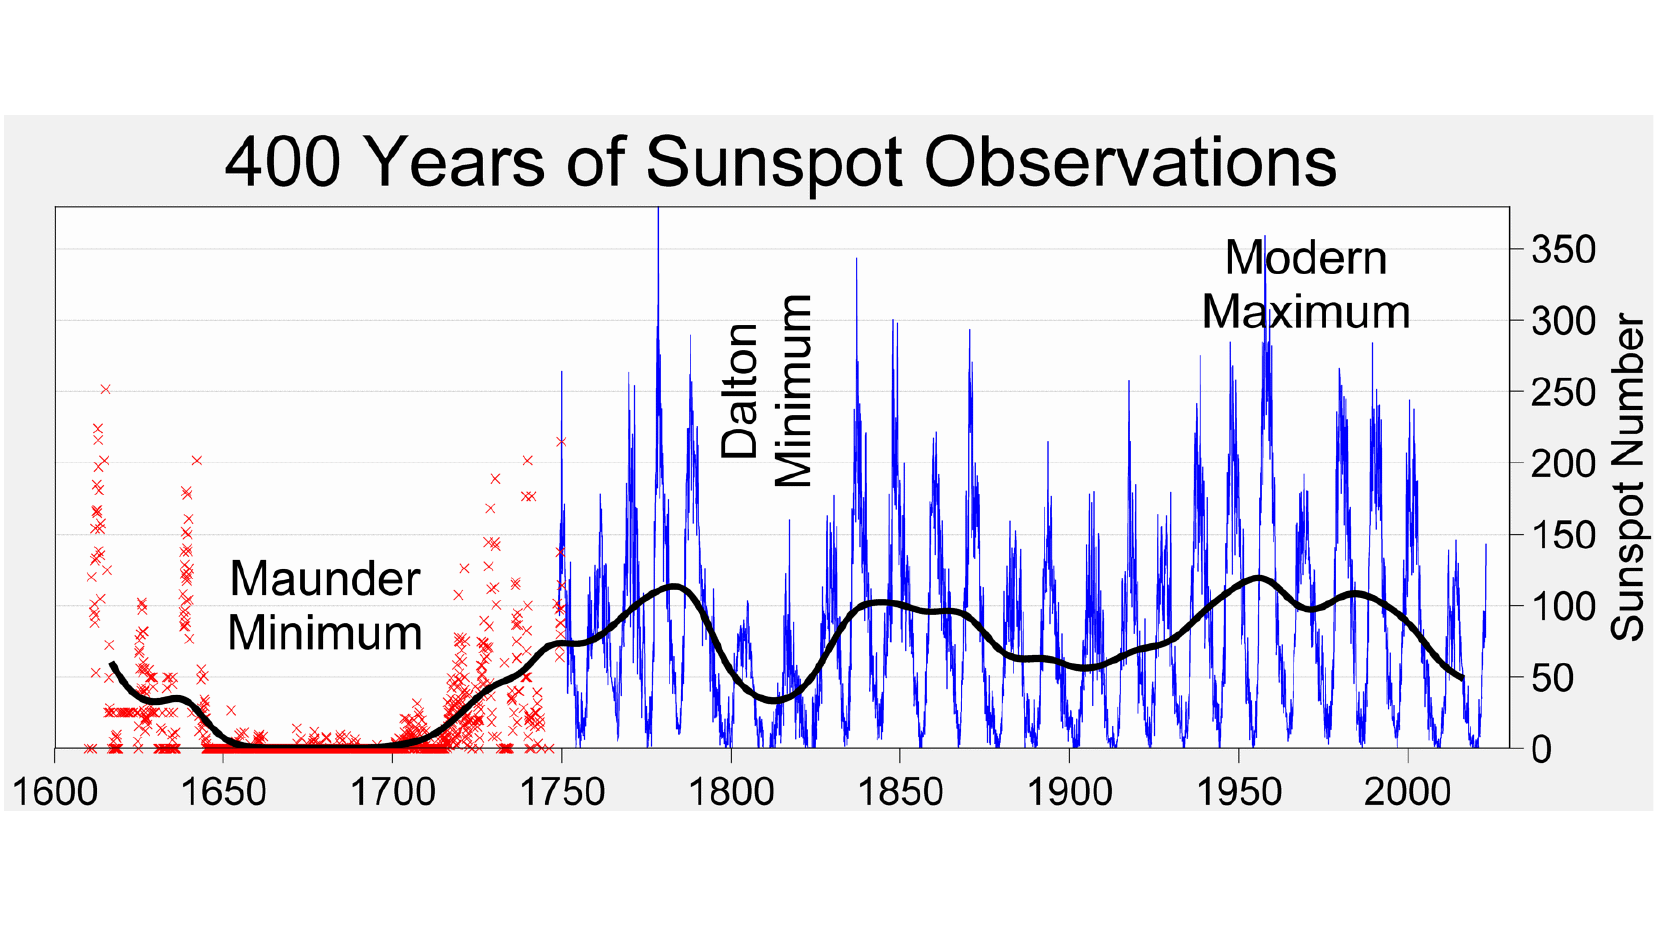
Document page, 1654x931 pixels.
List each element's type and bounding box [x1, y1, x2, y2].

picture [4, 115, 1654, 811]
